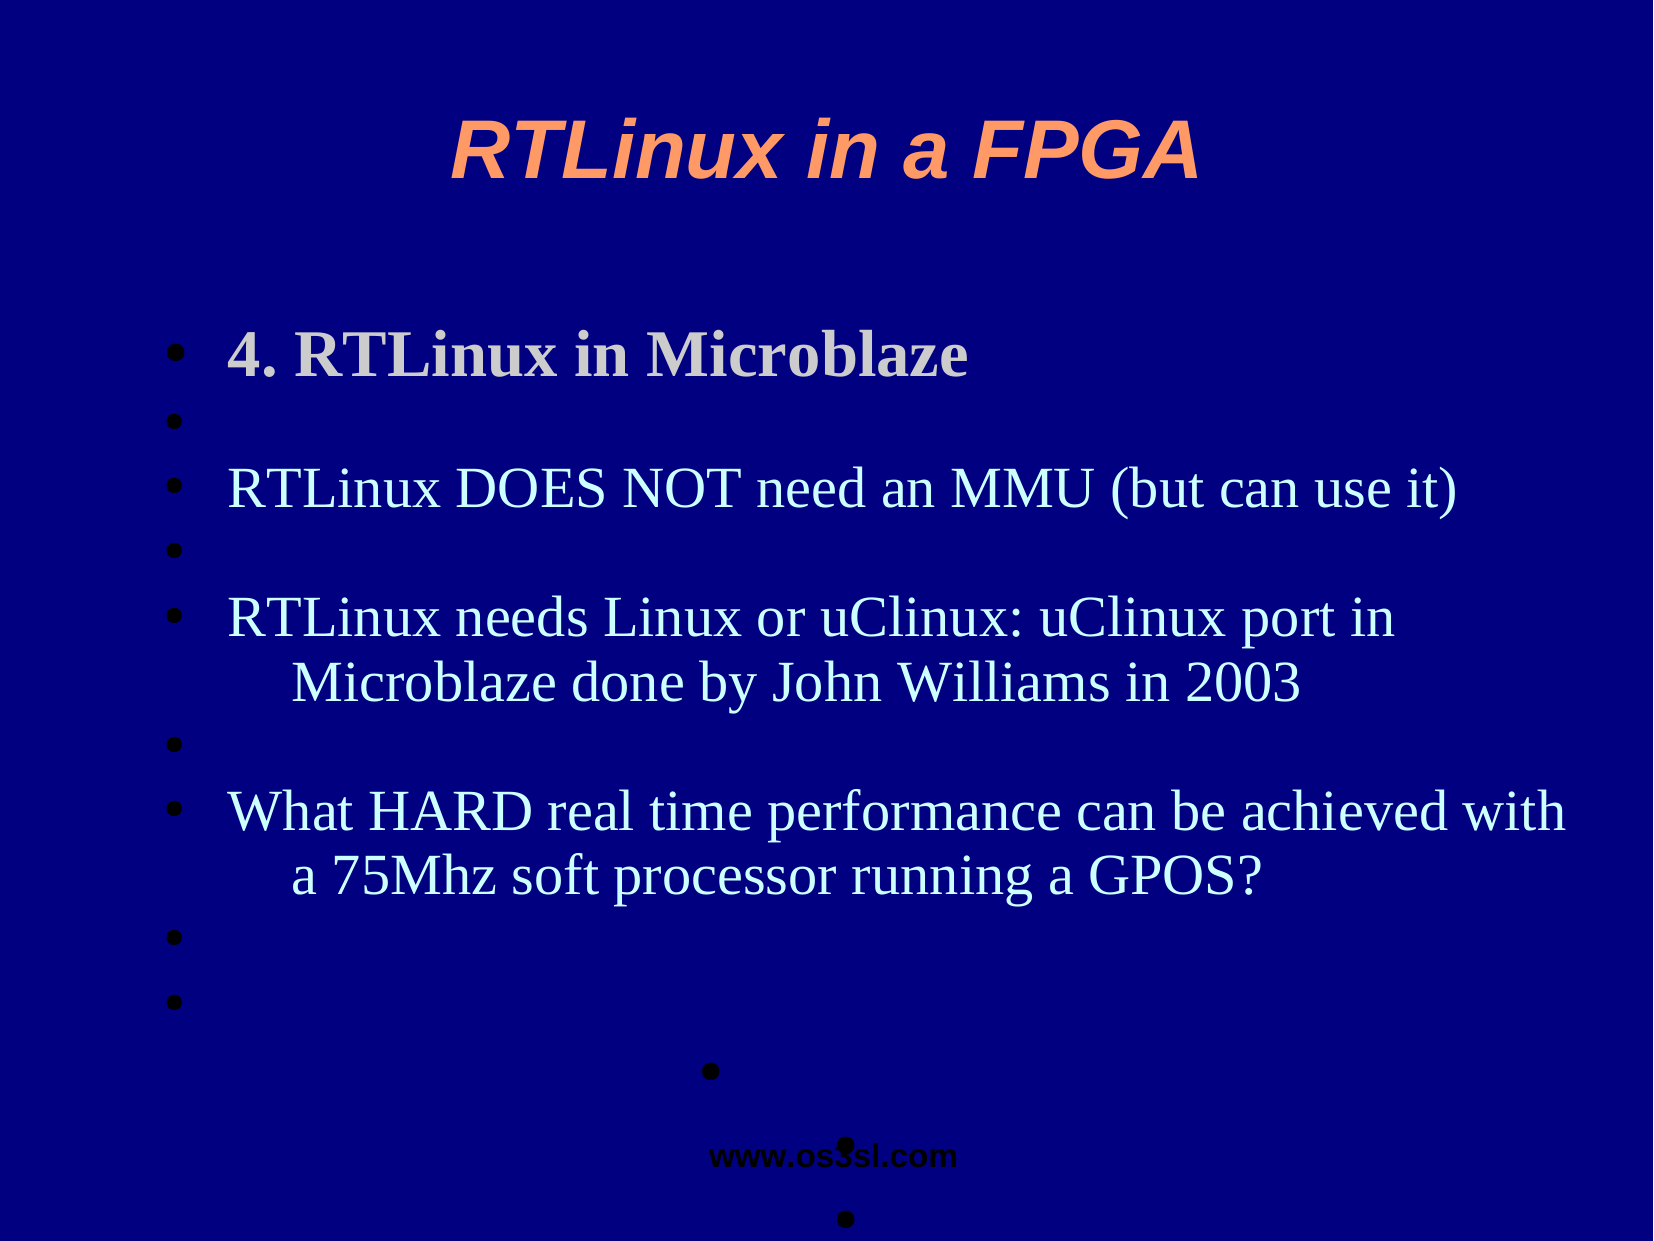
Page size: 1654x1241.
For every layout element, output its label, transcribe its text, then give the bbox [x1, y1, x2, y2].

text_box www.os3sl.com [709, 1137, 959, 1199]
title RTLinux in a FPGA [121, 46, 1534, 254]
subtitle 4. RTLinux in Microblaze RTLinux DOES NOT need an MMU (but can use it) RTLinux needs Linux or uClinux: uClinux port in Microblaze done by John Williams in 2003 What HARD real time performance can be achieved with a 75Mhz soft processor running a GPOS? [150, 270, 1589, 1241]
